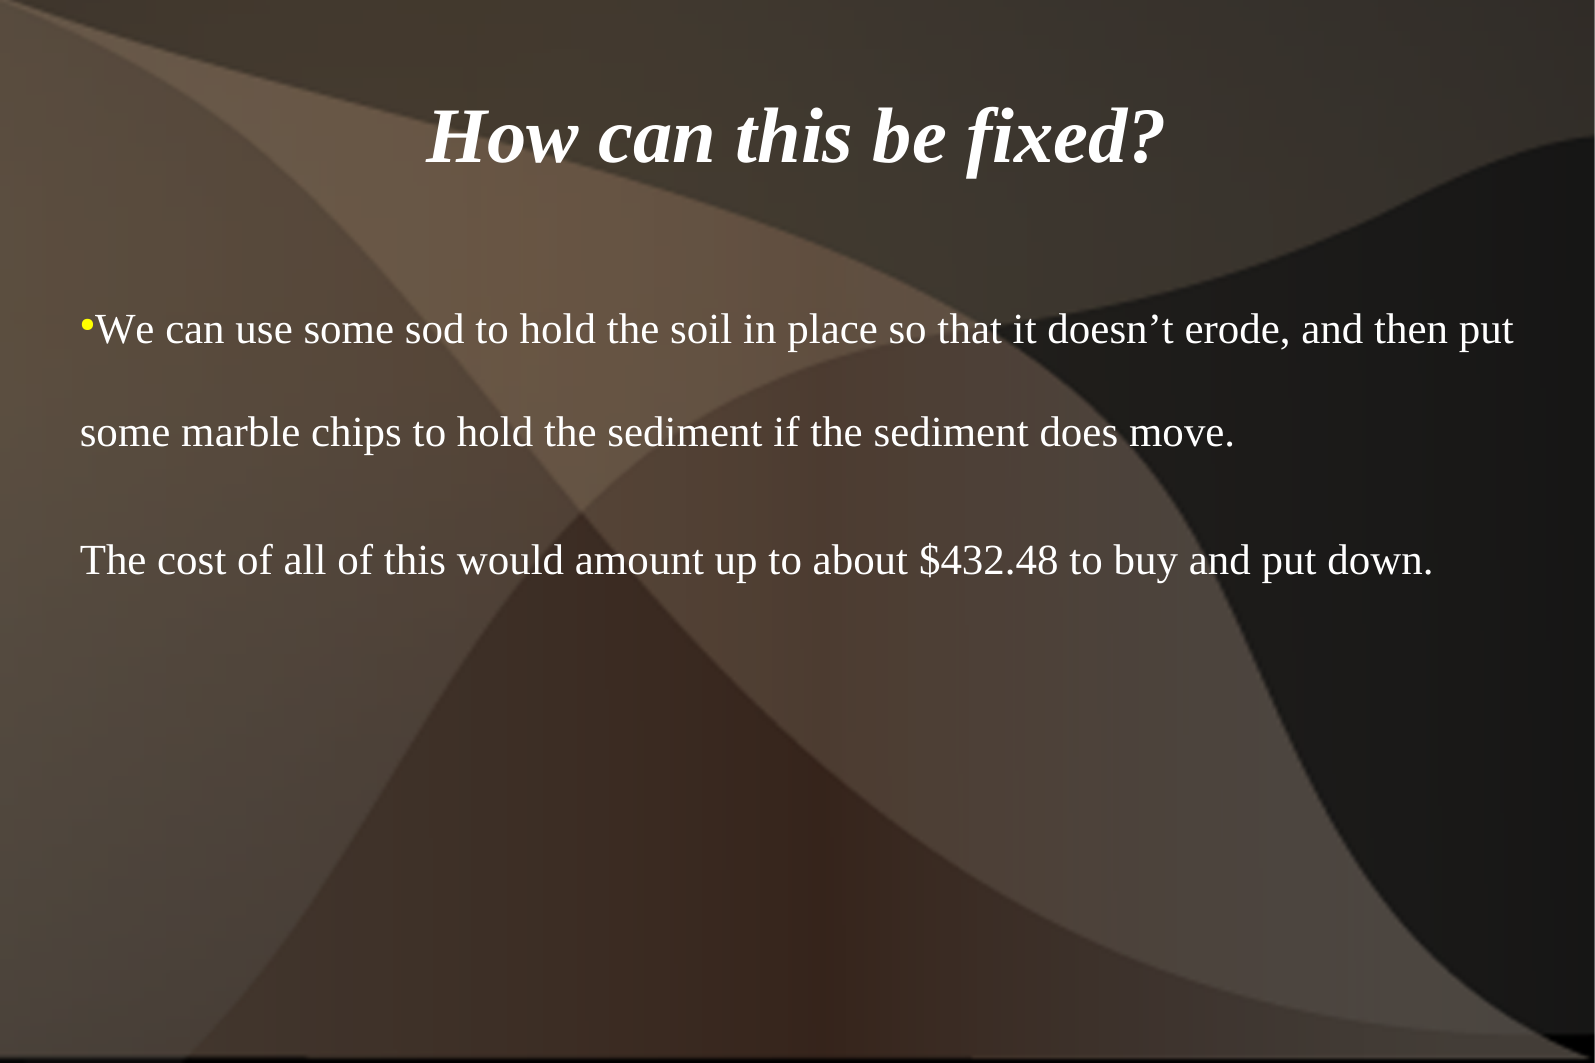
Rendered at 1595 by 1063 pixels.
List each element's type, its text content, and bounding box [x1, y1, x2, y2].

title How can this be fixed? [79, 42, 1515, 220]
list We can use some sod to hold the soil in place so that it doesn’t erode, and then put some marble chips to hold the sediment if the sediment does move. The cost of all of this would amount up to about $432.48 to buy and put down. [79, 248, 1515, 951]
